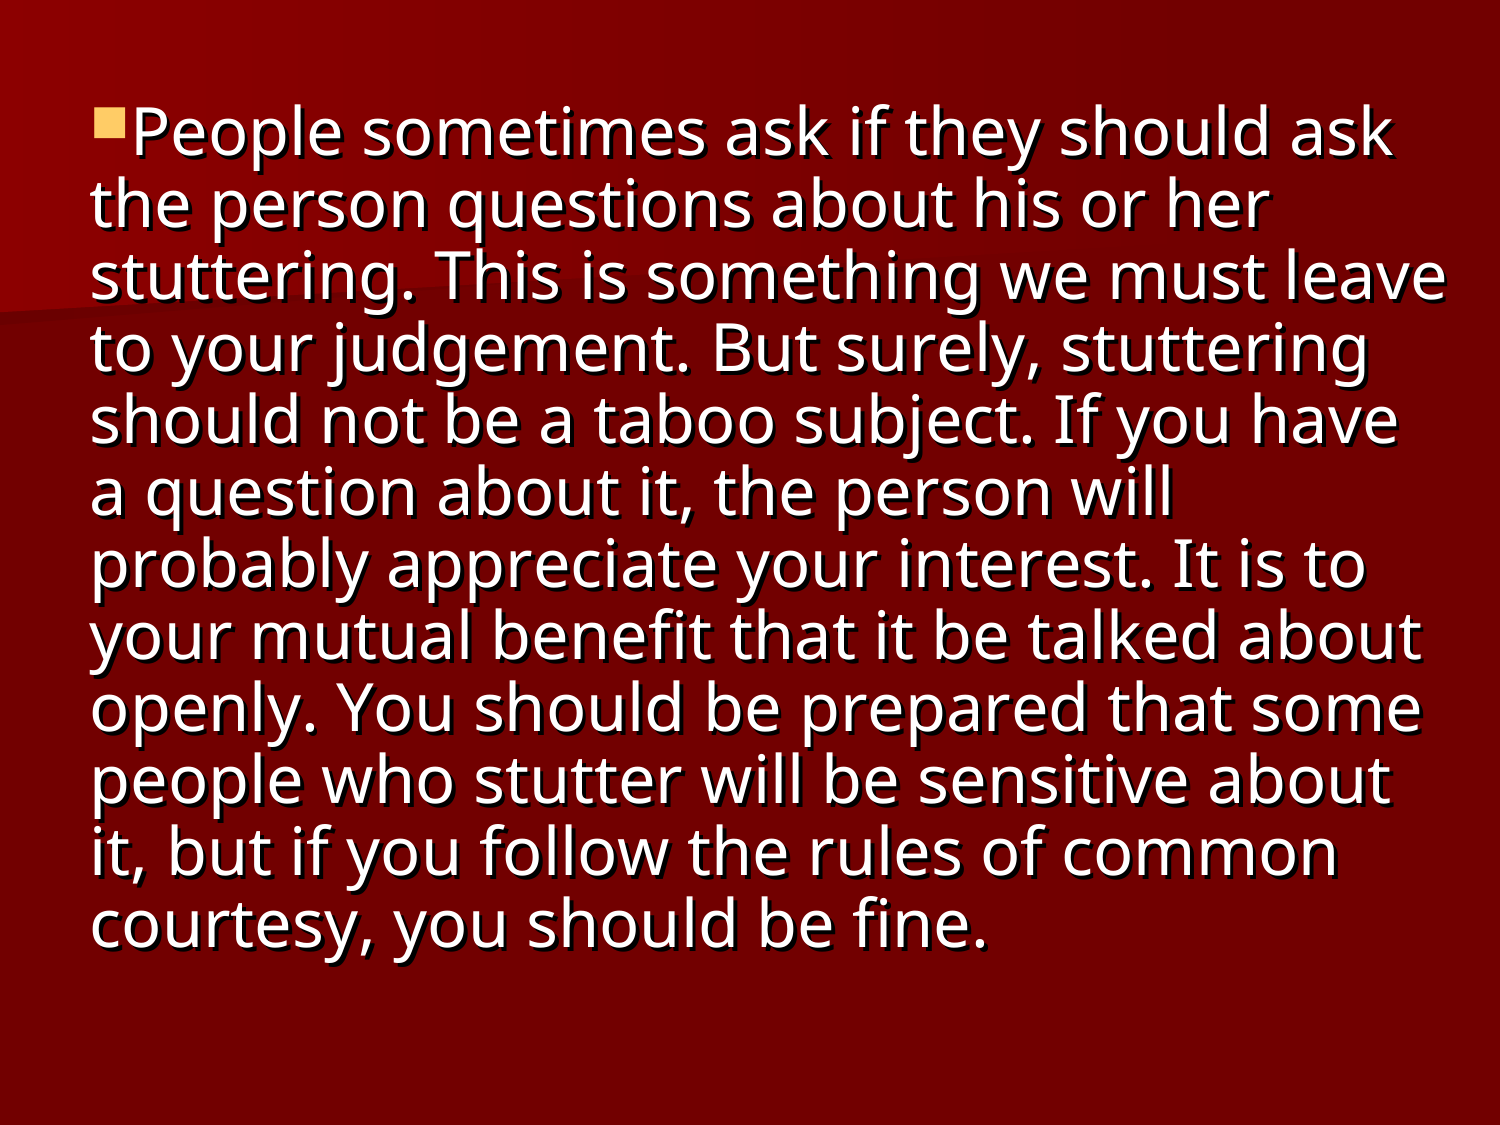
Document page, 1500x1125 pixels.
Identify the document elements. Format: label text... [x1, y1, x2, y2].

list People sometimes ask if they should ask the person questions about his or her stuttering. This is something we must leave to your judgement. But surely, stuttering should not be a taboo subject. If you have a question about it, the person will probably appreciate your interest. It is to your mutual benefit that it be talked about openly. You should be prepared that some people who stutter will be sensitive about it, but if you follow the rules of common courtesy, you should be fine. [75, 90, 1471, 1113]
